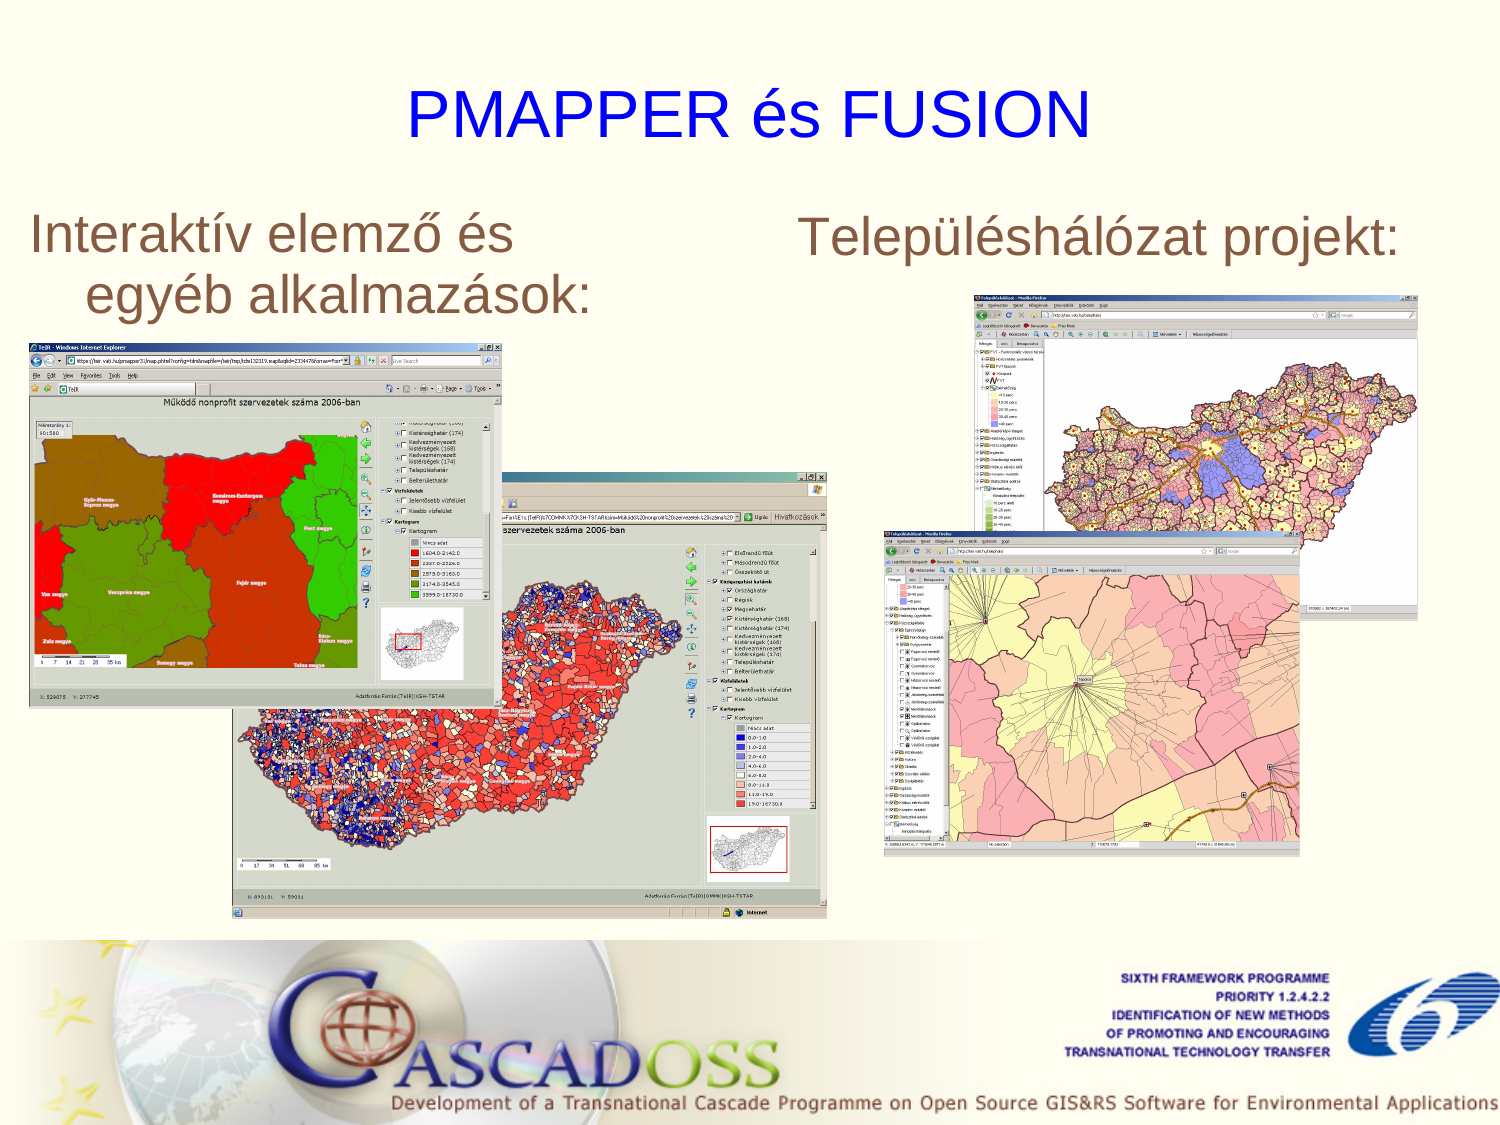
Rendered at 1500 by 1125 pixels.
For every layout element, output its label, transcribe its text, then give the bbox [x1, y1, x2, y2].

picture [884, 295, 1418, 857]
list Településhálózat projekt: [797, 206, 1418, 296]
title PMAPPER és FUSION [75, 28, 1425, 201]
list Interaktív elemző és egyéb alkalmazások: [29, 203, 621, 339]
picture [29, 343, 827, 919]
picture [0, 940, 1500, 1125]
